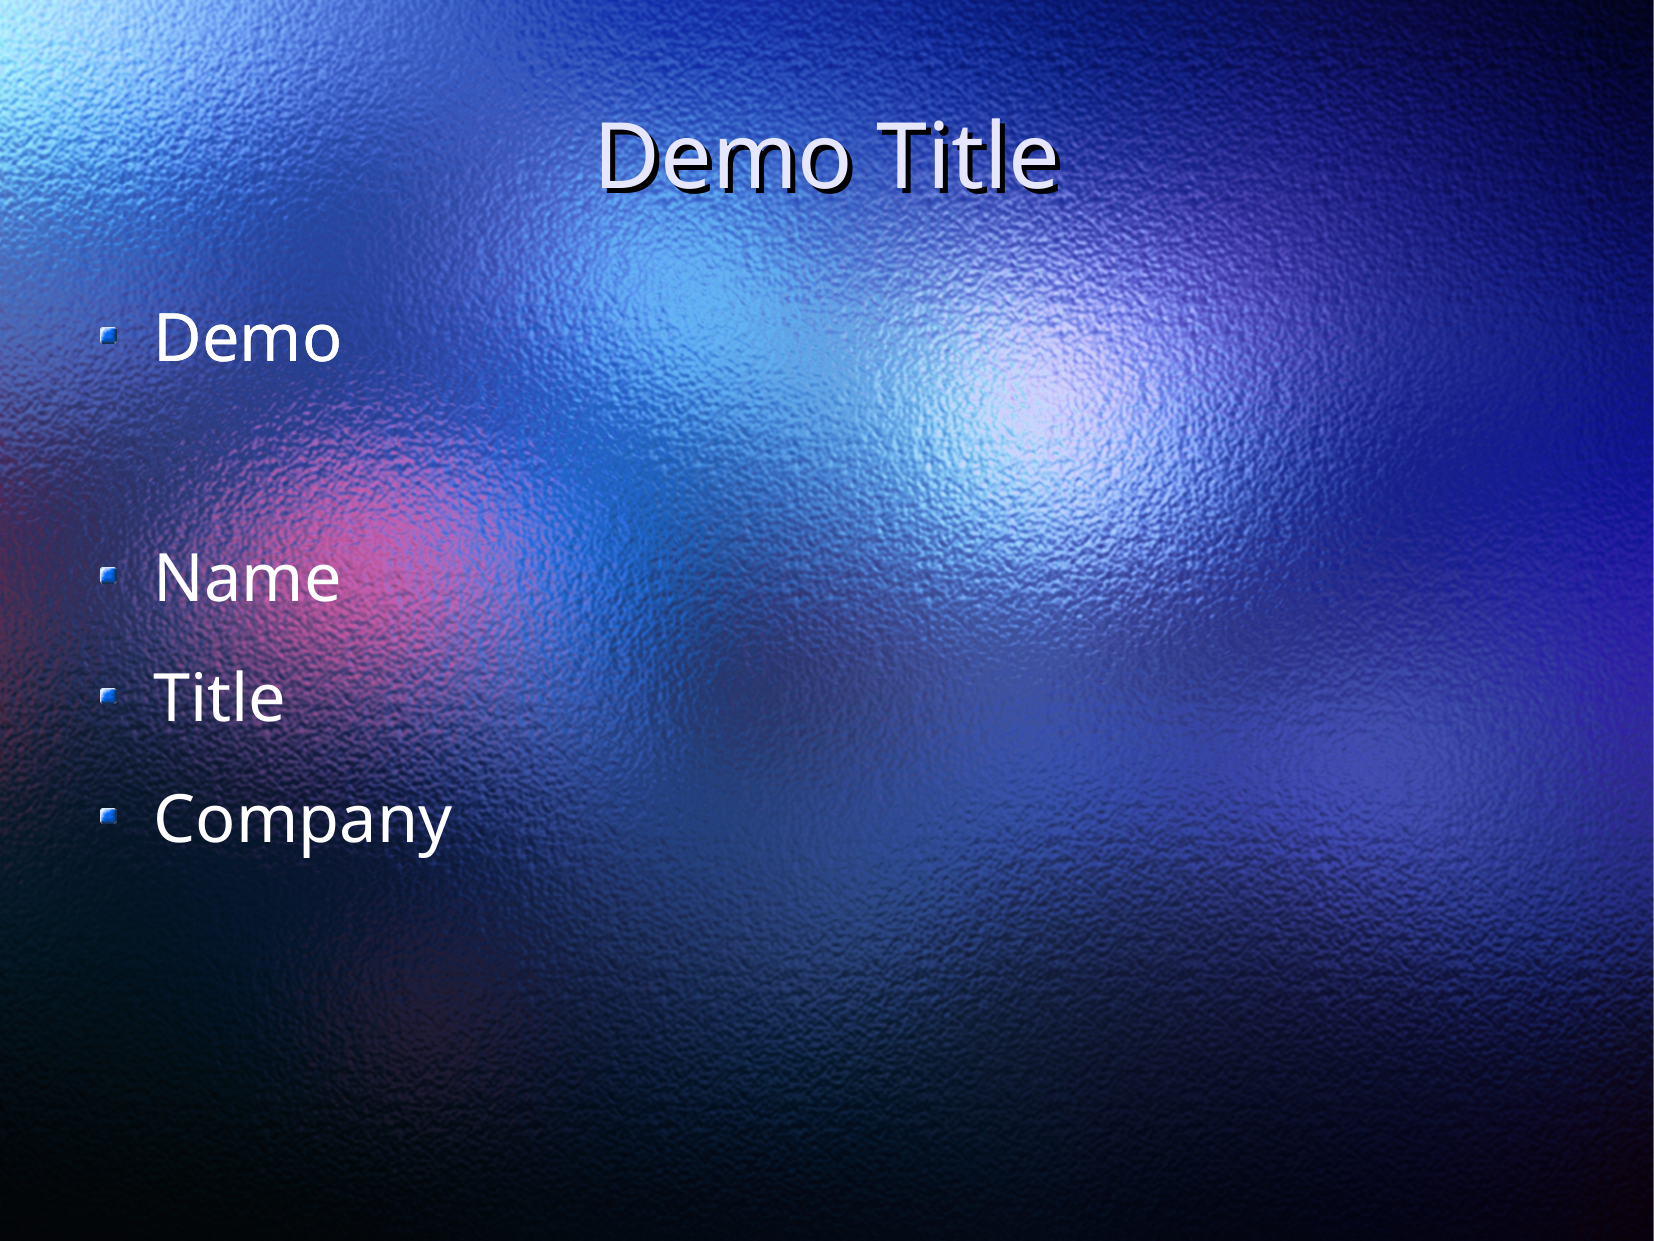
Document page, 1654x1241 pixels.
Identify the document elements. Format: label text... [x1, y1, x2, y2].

list Demo Name Title Company [82, 290, 1571, 794]
title Demo Title [82, 49, 1571, 257]
picture [0, 0, 1654, 1241]
